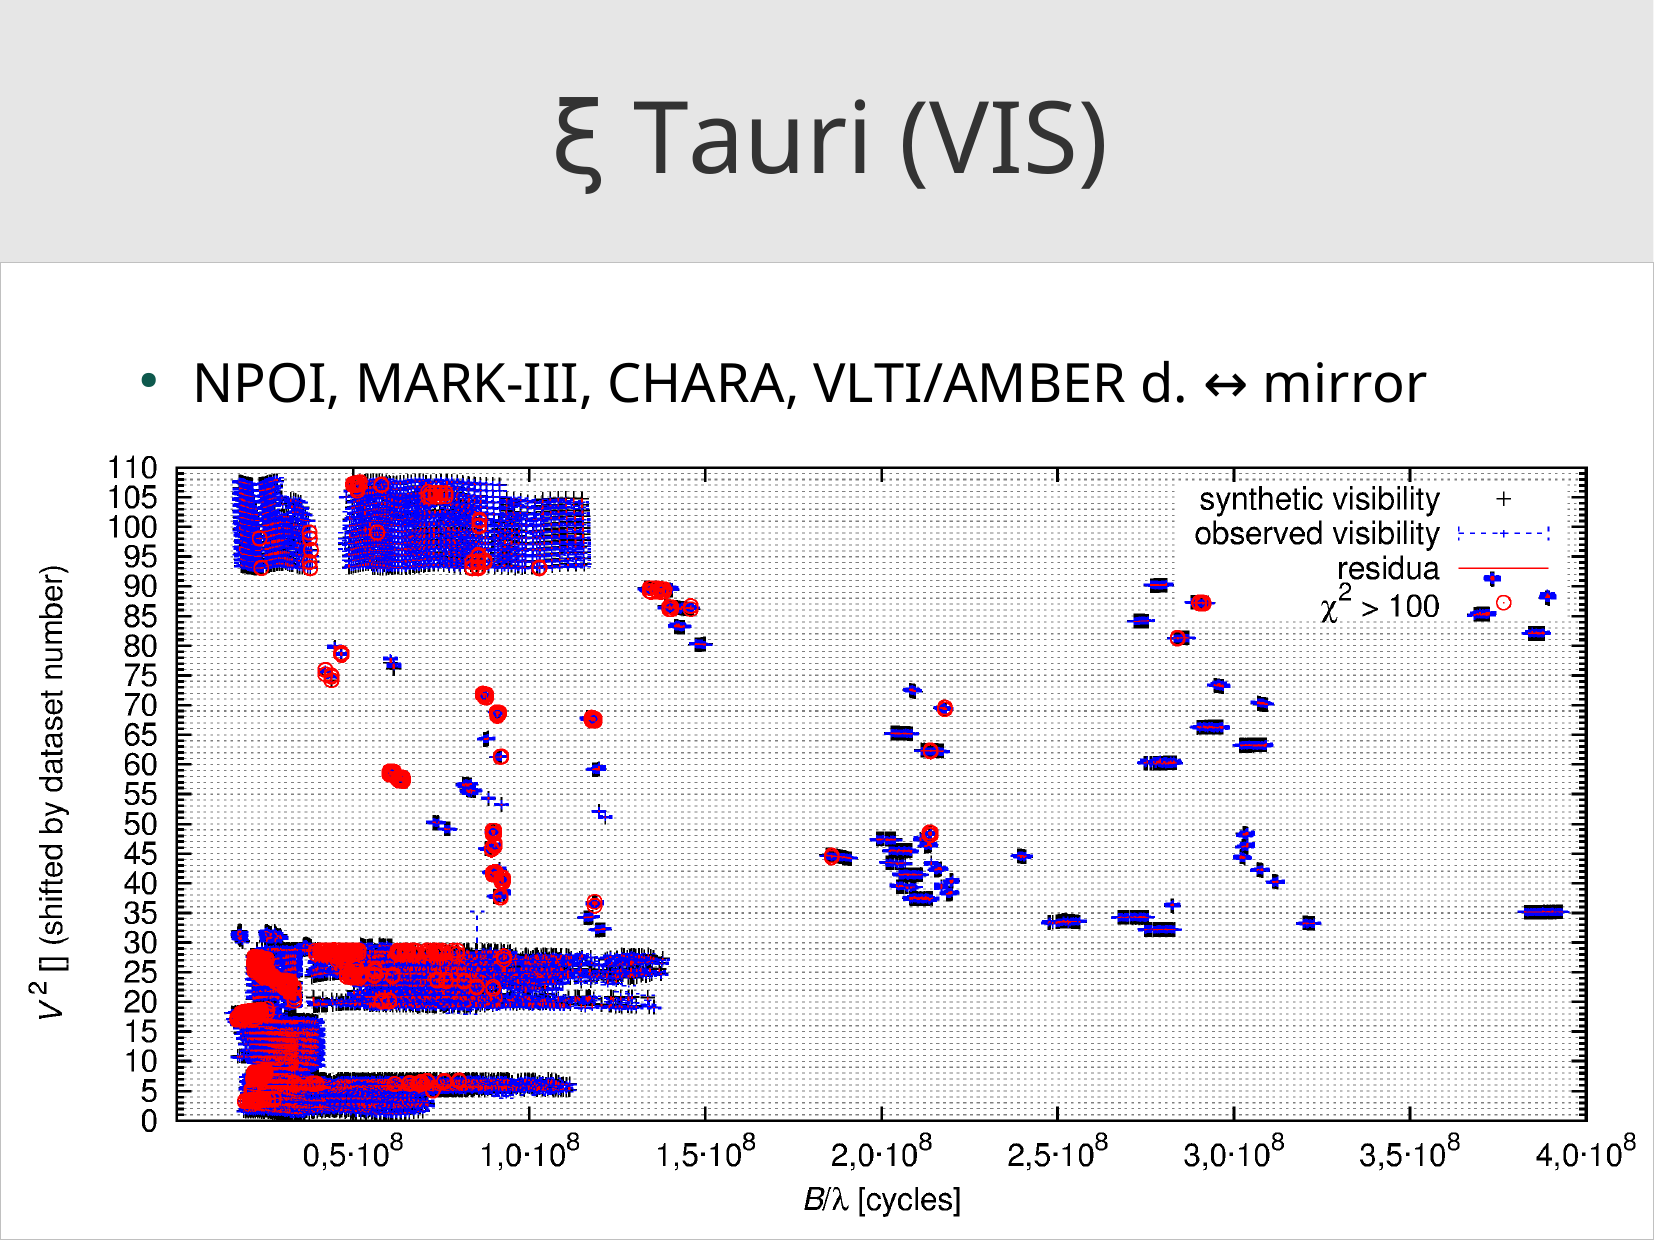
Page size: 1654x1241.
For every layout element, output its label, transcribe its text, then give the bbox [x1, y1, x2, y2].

title ξ Tauri (VIS) [124, 31, 1537, 239]
picture [23, 431, 1637, 1221]
list NPOI, MARK-III, CHARA, VLTI/AMBER d. ↔ mirror solutions (8) [121, 344, 1606, 431]
